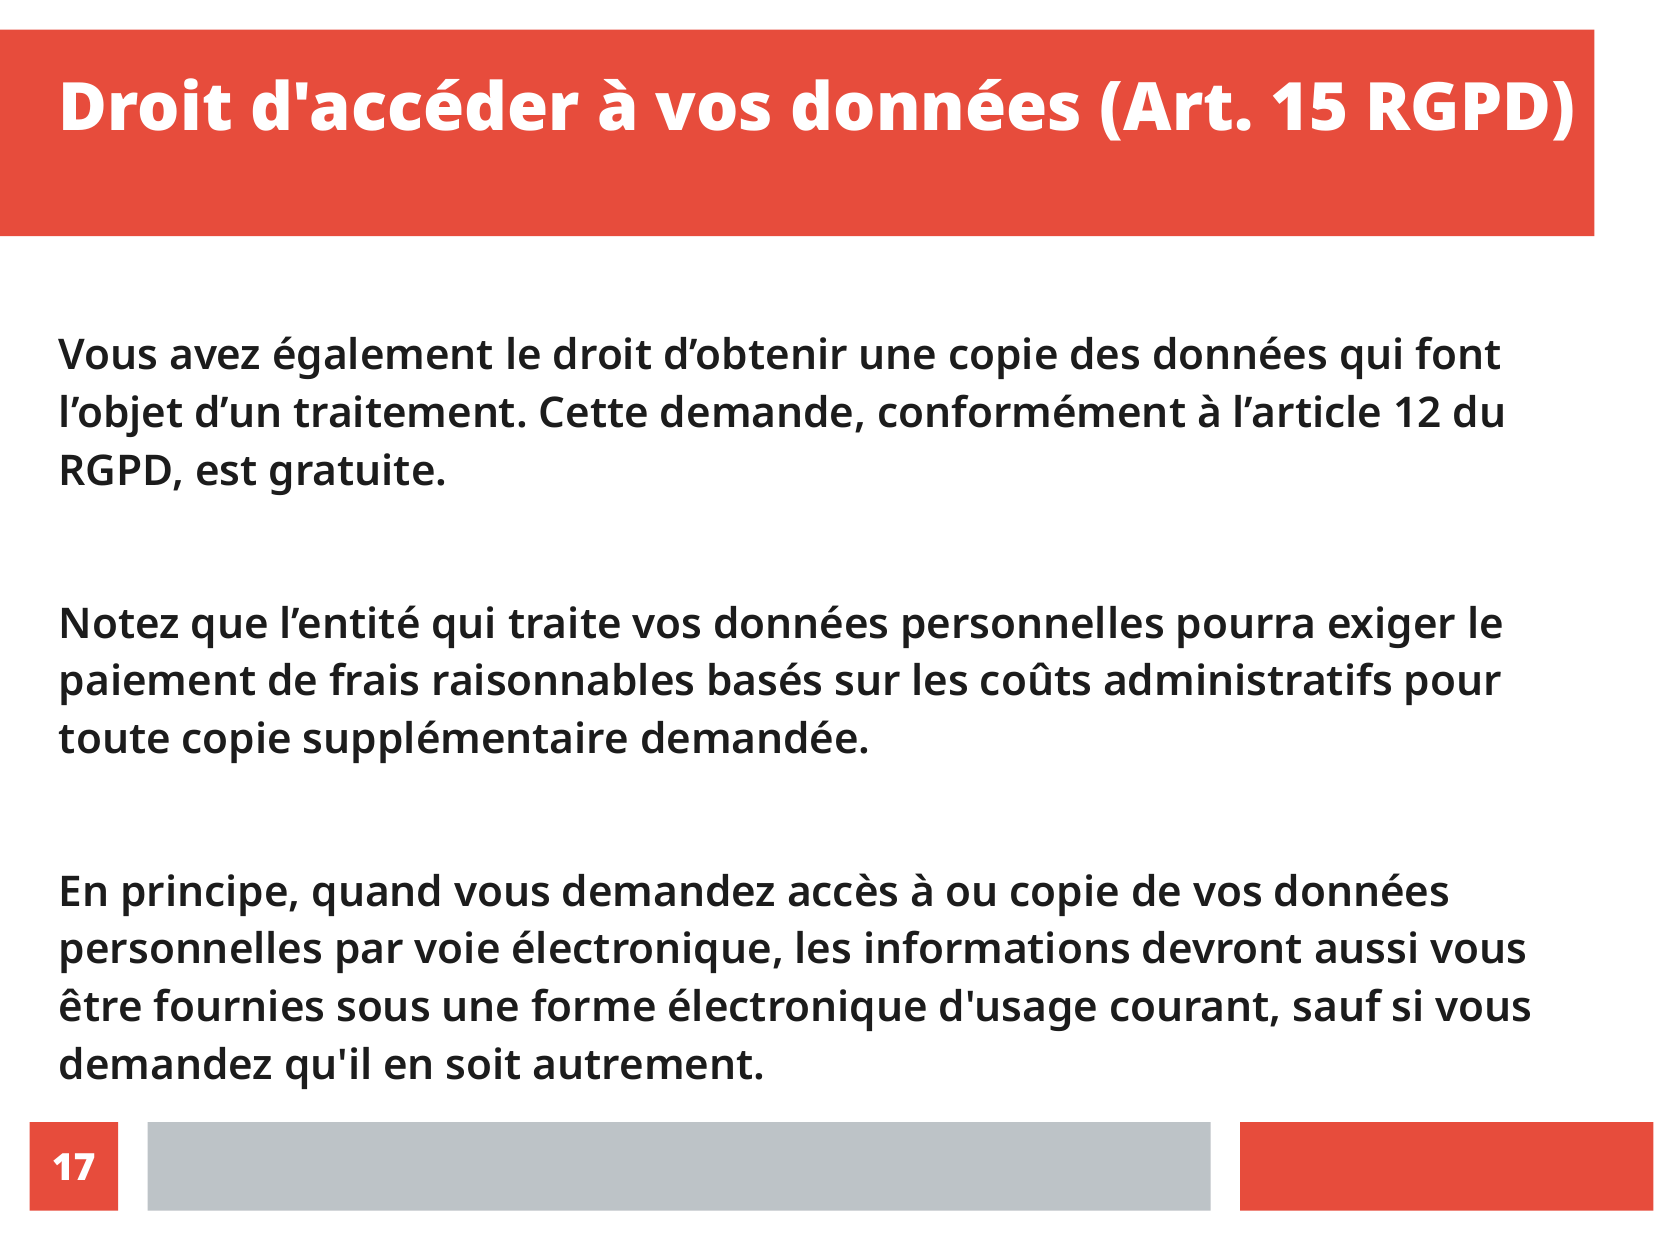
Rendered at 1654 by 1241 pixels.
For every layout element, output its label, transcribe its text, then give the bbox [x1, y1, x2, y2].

list Vous avez également le droit d’obtenir une copie des données qui font l’objet d’un traitement. Cette demande, conformément à l’article 12 du RGPD, est gratuite. Notez que l’entité qui traite vos données personnelles pourra exiger le paiement de frais raisonnables basés sur les coûts administratifs pour toute copie supplémentaire demandée. En principe, quand vous demandez accès à ou copie de vos données personnelles par voie électronique, les informations devront aussi vous être fournies sous une forme électronique d'usage courant, sauf si vous demandez qu'il en soit autrement. [59, 324, 1565, 1093]
title Droit d'accéder à vos données (Art. 15 RGPD) [59, 59, 1595, 207]
